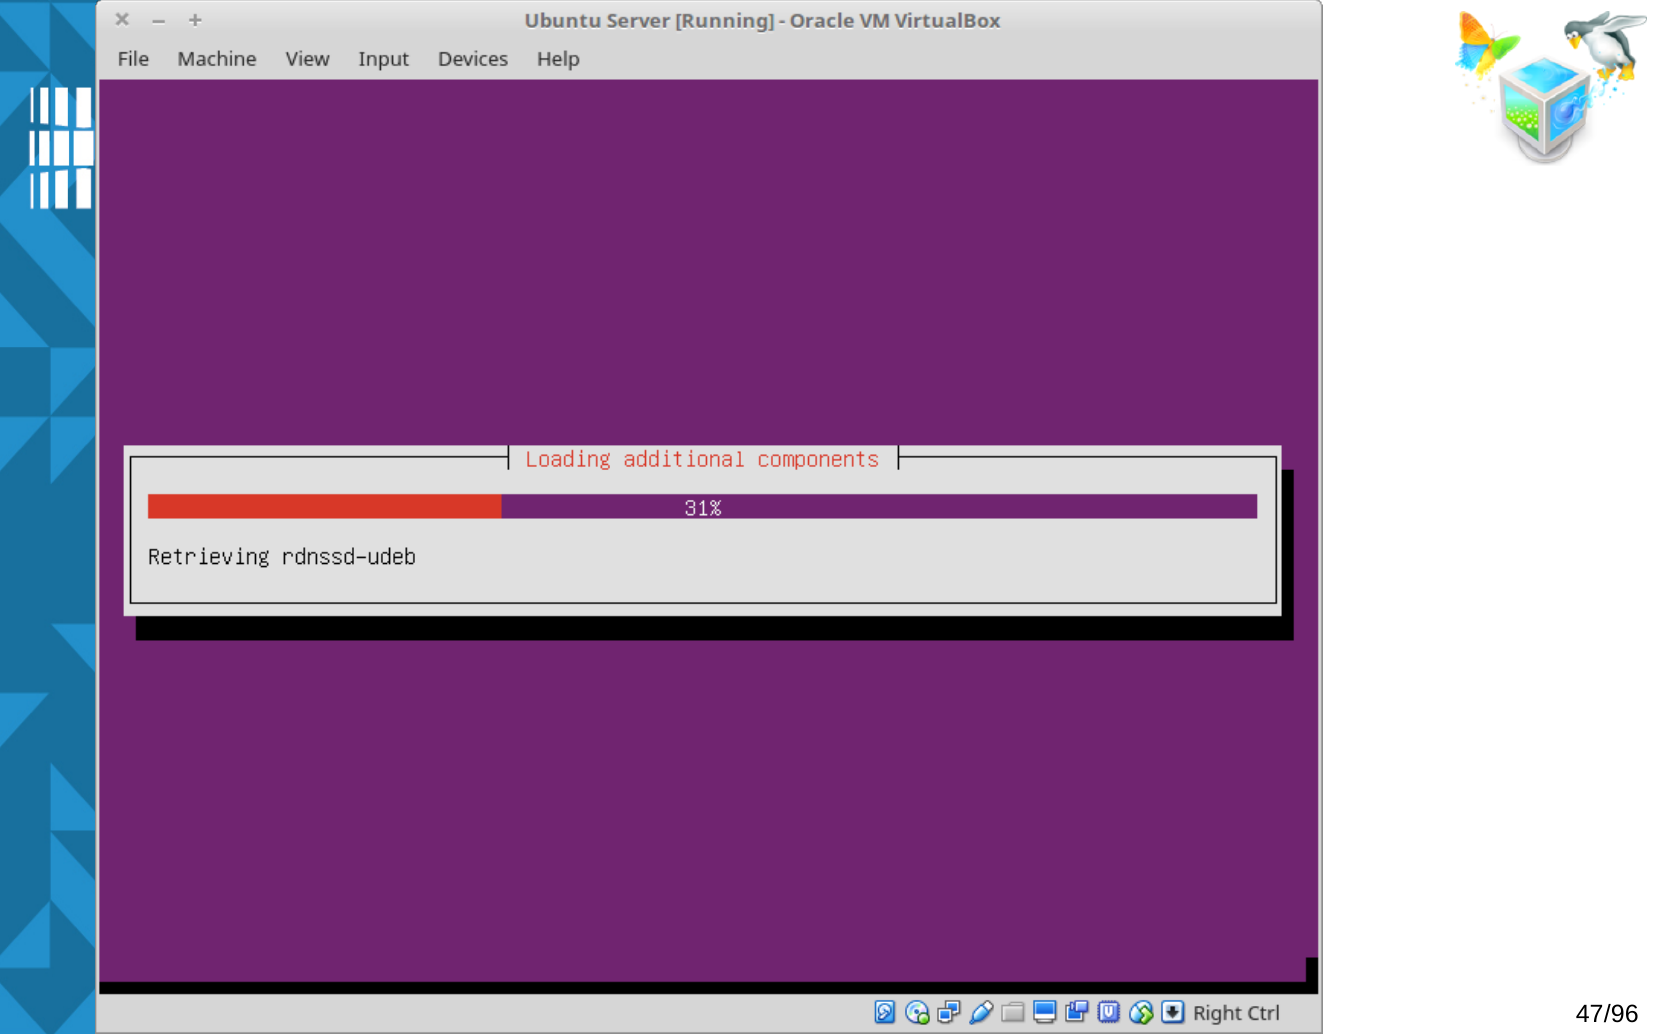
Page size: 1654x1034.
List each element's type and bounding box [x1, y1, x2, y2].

picture [1452, 7, 1653, 166]
picture [95, 0, 1323, 1034]
